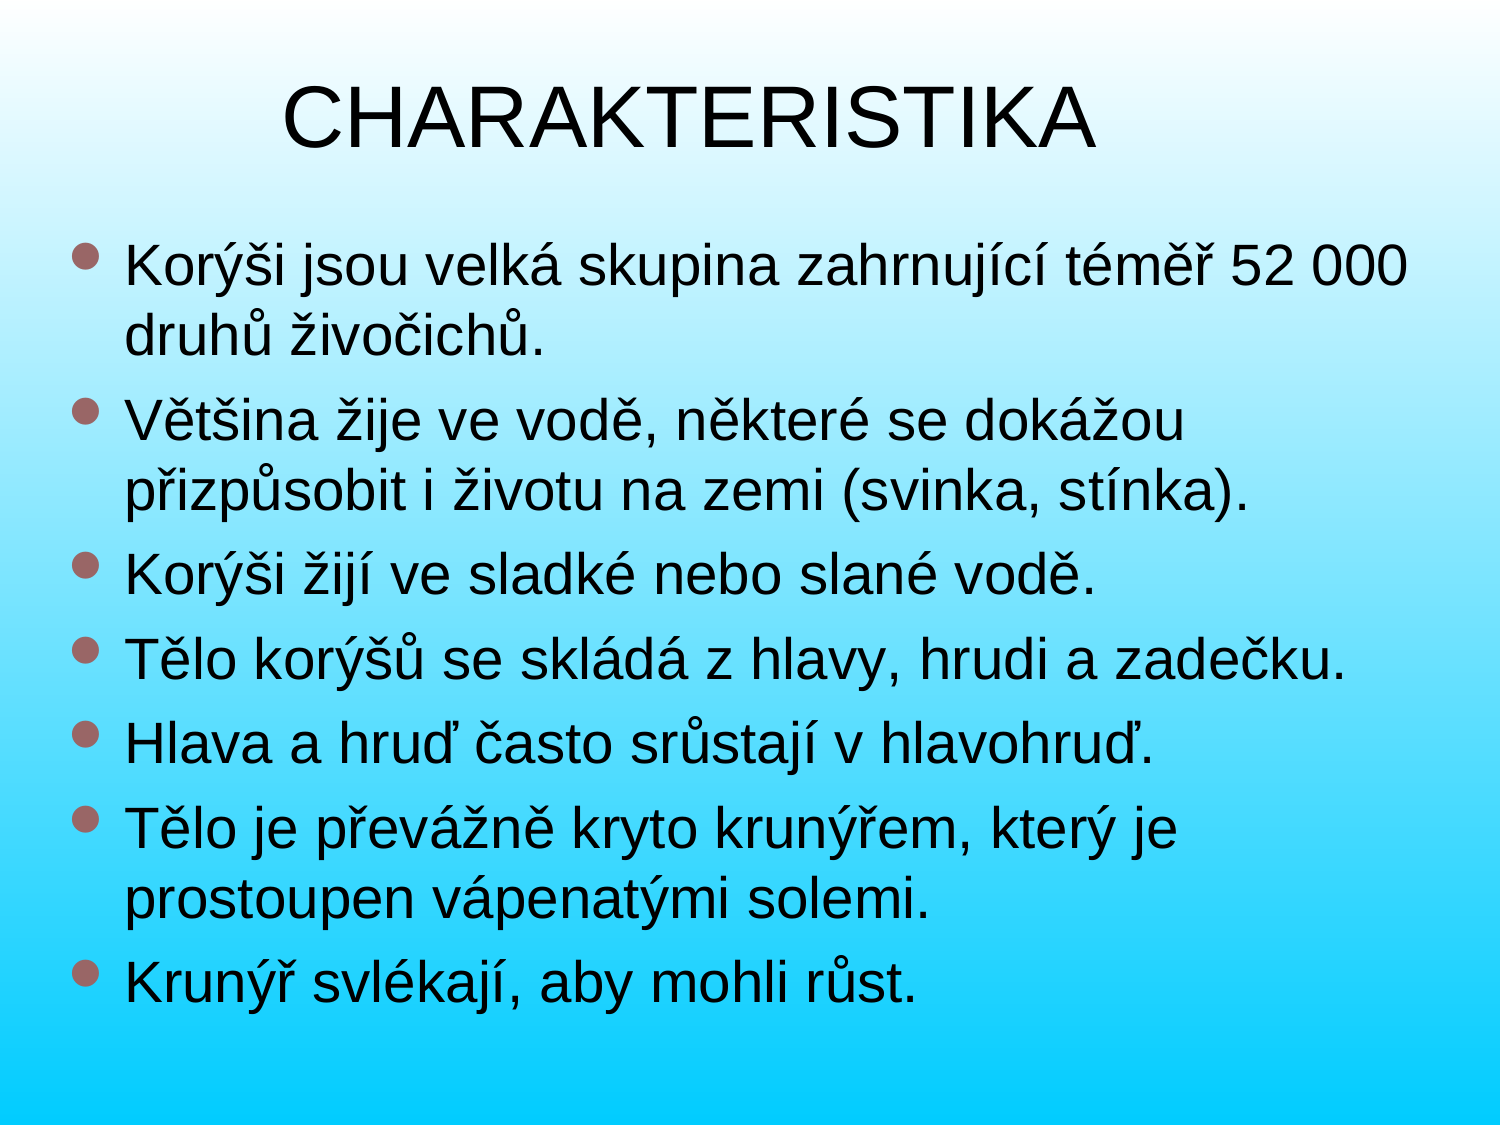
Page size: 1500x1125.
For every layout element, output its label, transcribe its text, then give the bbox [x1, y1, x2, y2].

title CHARAKTERISTIKA [31, 37, 1347, 188]
list Korýši jsou velká skupina zahrnující téměř 52 000 druhů živočichů. Většina žije ve vodě, některé se dokážou přizpůsobit i životu na zemi (svinka, stínka). Korýši žijí ve sladké nebo slané vodě. Tělo korýšů se skládá z hlavy, hrudi a zadečku. Hlava a hruď často srůstají v hlavohruď. Tělo je převážně kryto krunýřem, který je prostoupen vápenatými solemi. Krunýř svlékají, aby mohli růst. [53, 219, 1436, 1107]
